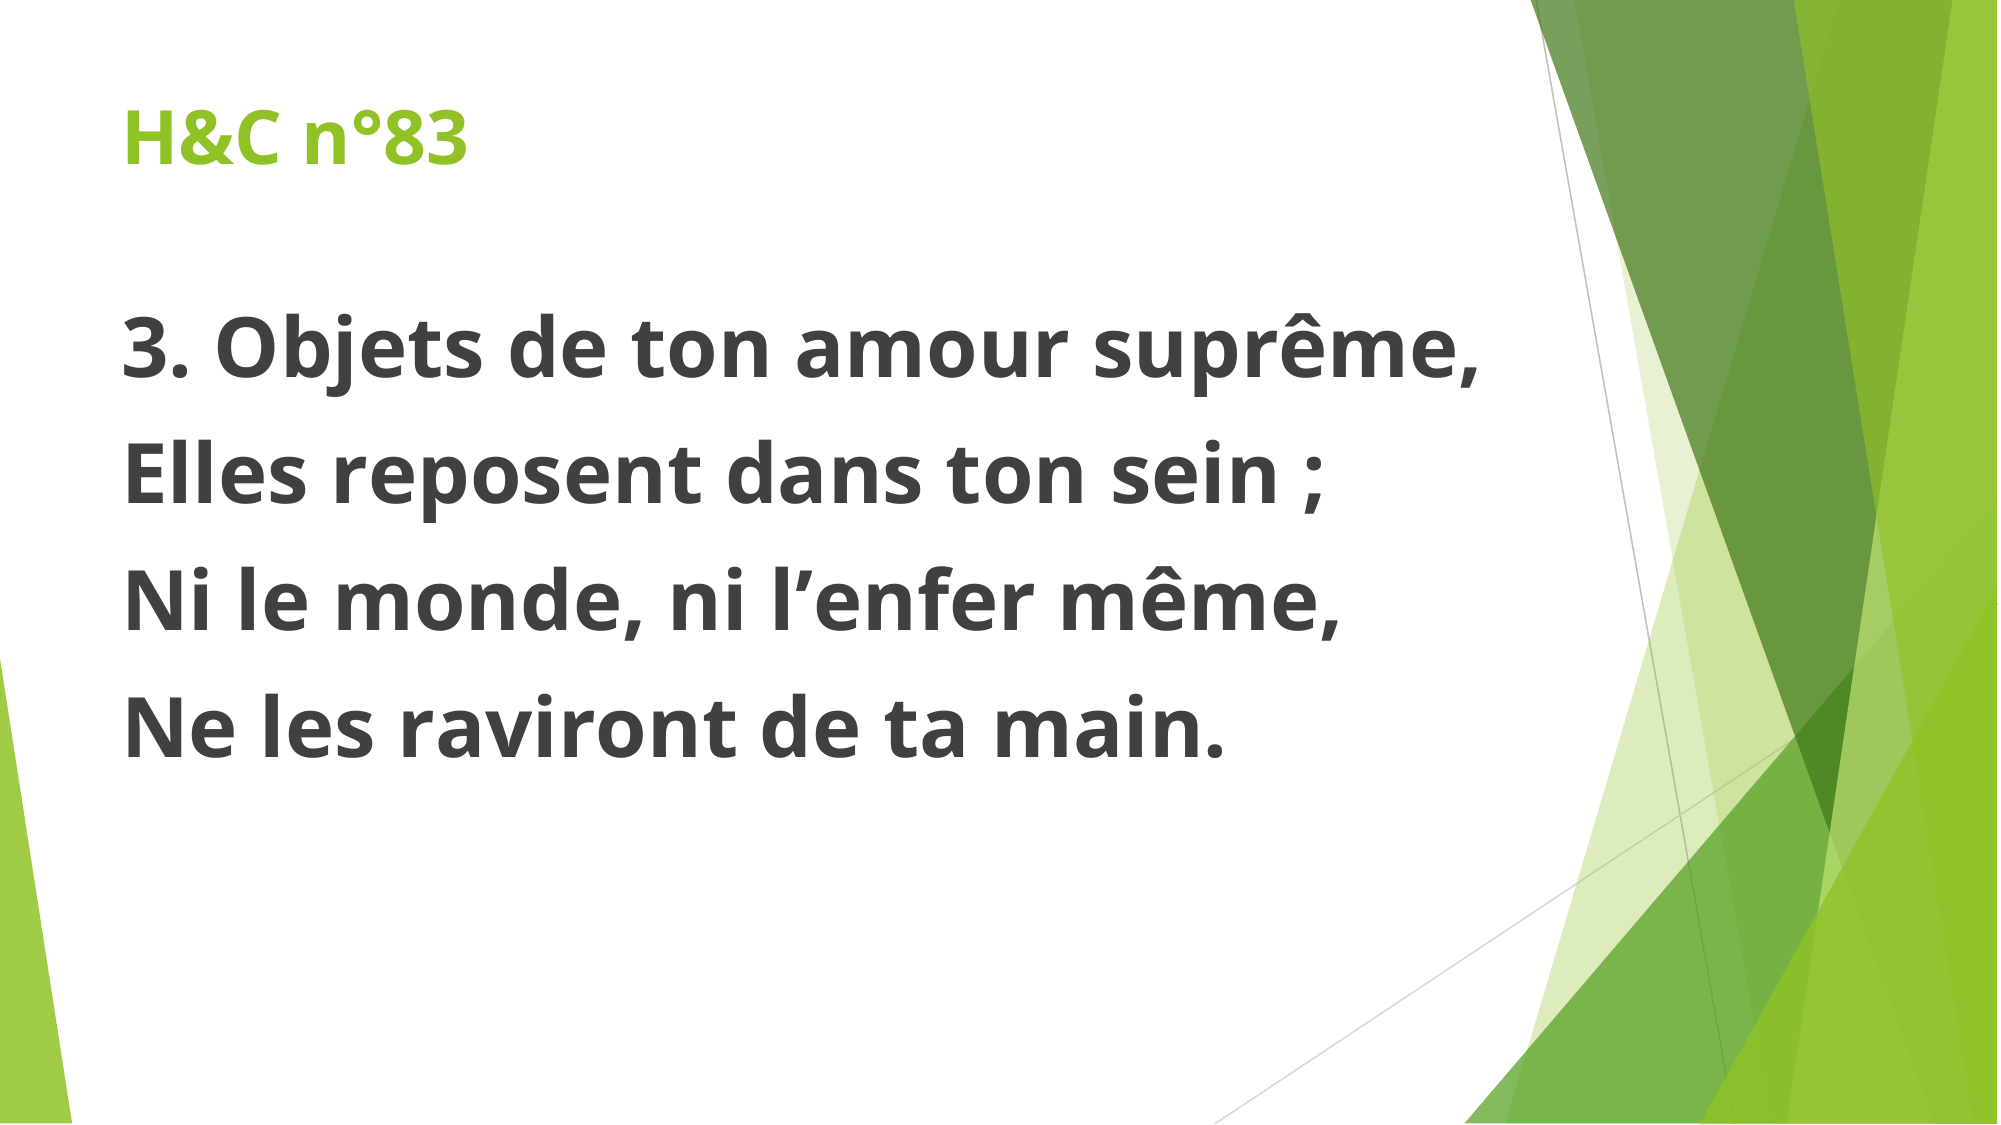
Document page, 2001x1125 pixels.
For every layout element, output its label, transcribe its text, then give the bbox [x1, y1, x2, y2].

text_box H&C n°83 [106, 82, 508, 201]
text_box 3. Objets de ton amour suprême, Elles reposent dans ton sein ; Ni le monde, ni l’enfer même, Ne les raviront de ta main. [106, 271, 1730, 1075]
